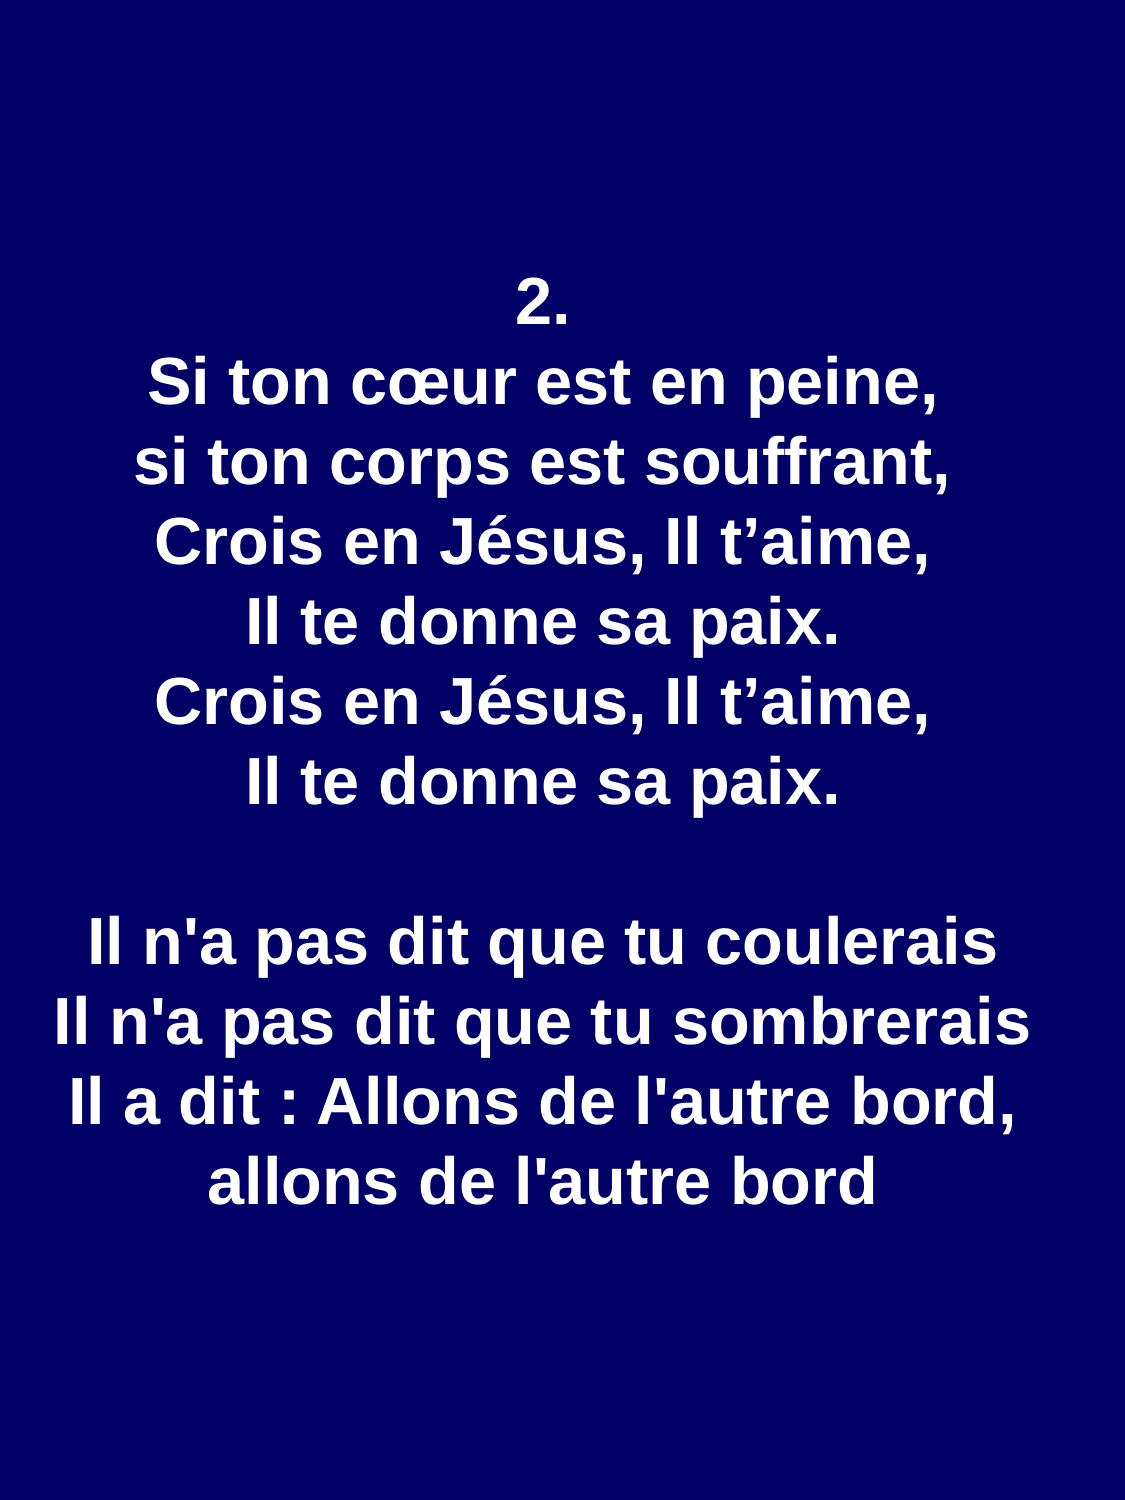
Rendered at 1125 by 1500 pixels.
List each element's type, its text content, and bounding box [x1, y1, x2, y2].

text_box 2. Si ton cœur est en peine, si ton corps est souffrant, Crois en Jésus, Il t’aime, Il te donne sa paix. Crois en Jésus, Il t’aime, Il te donne sa paix. Il n'a pas dit que tu coulerais Il n'a pas dit que tu sombrerais Il a dit : Allons de l'autre bord, allons de l'autre bord [35, 187, 1052, 1288]
